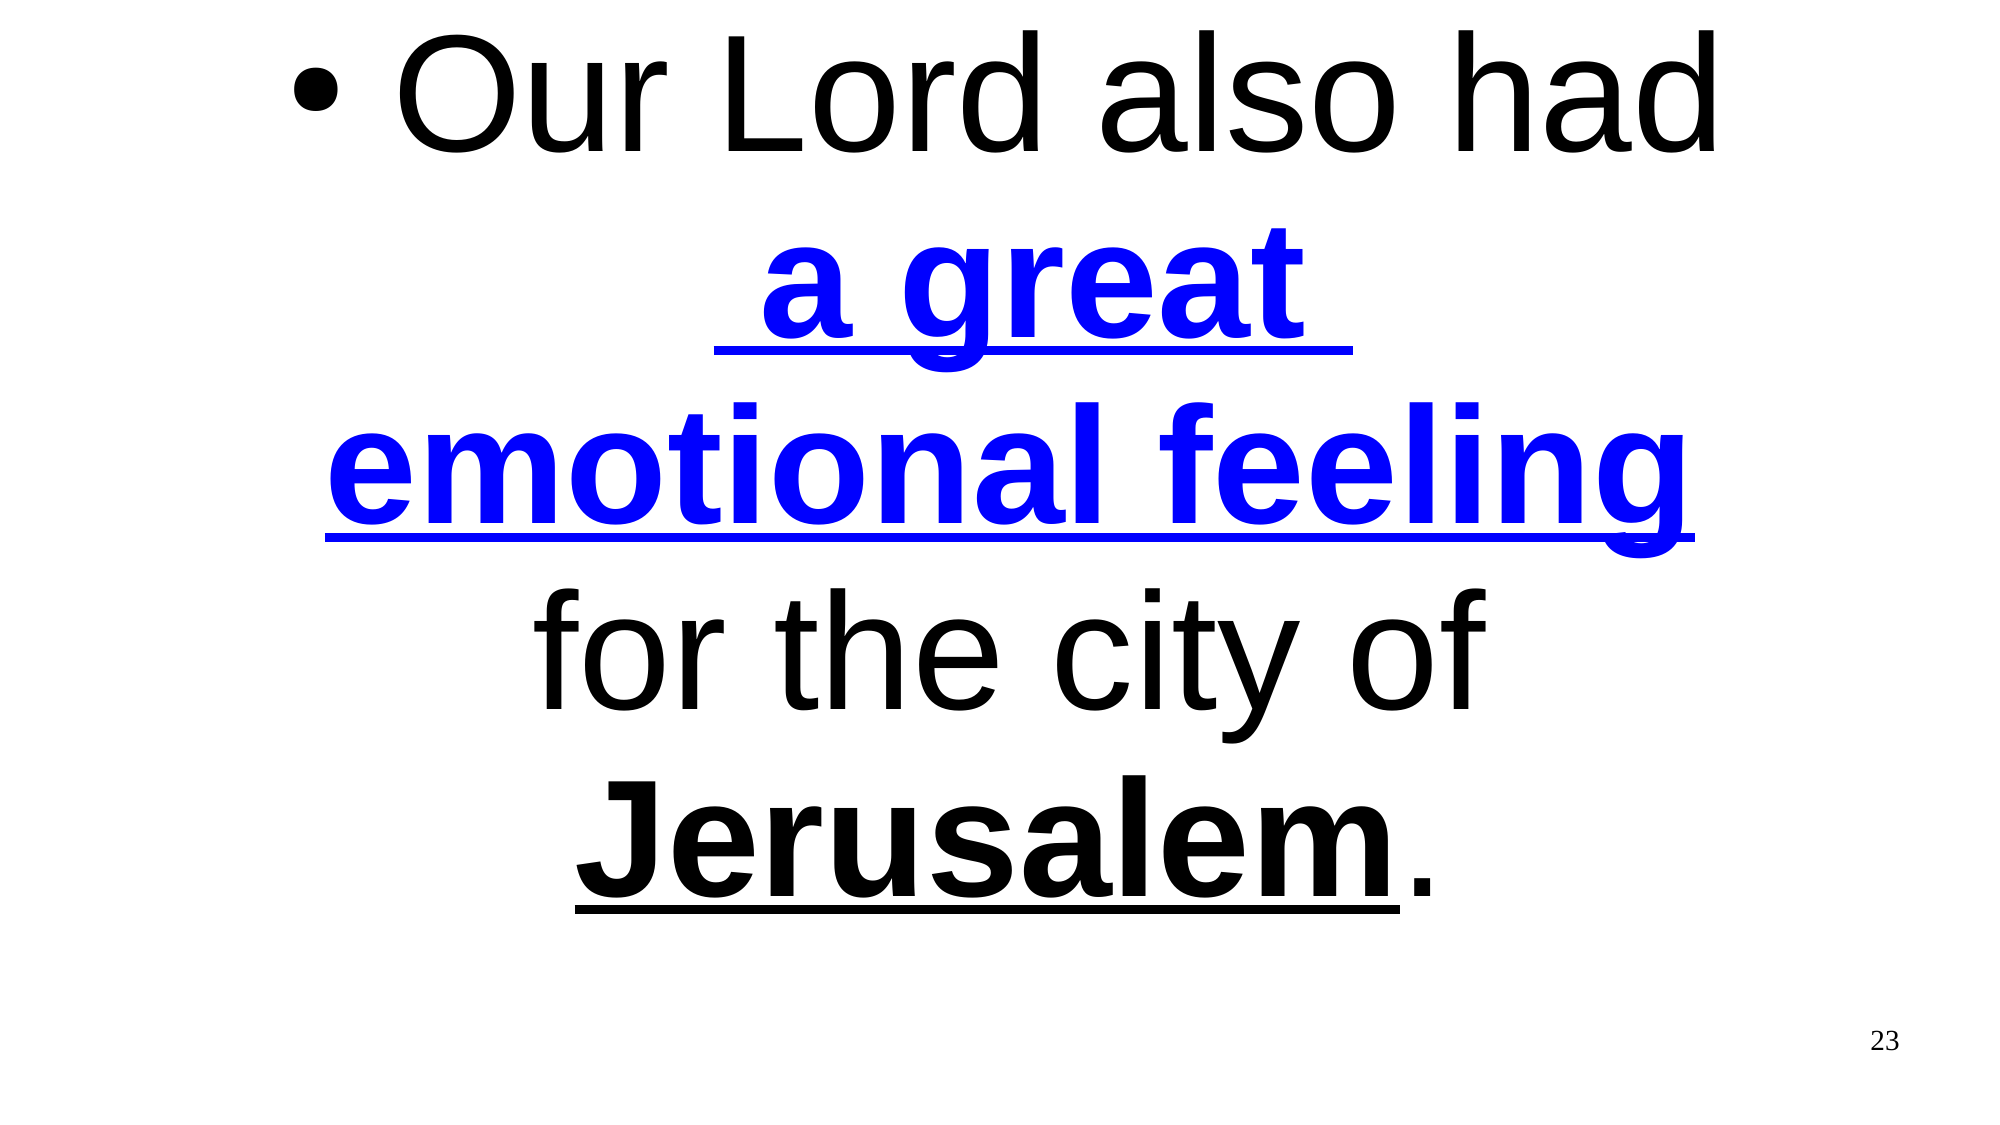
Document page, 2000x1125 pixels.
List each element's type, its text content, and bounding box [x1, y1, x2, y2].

list Our Lord also had a great emotional feeling for the city of Jerusalem. [0, 0, 1996, 1123]
